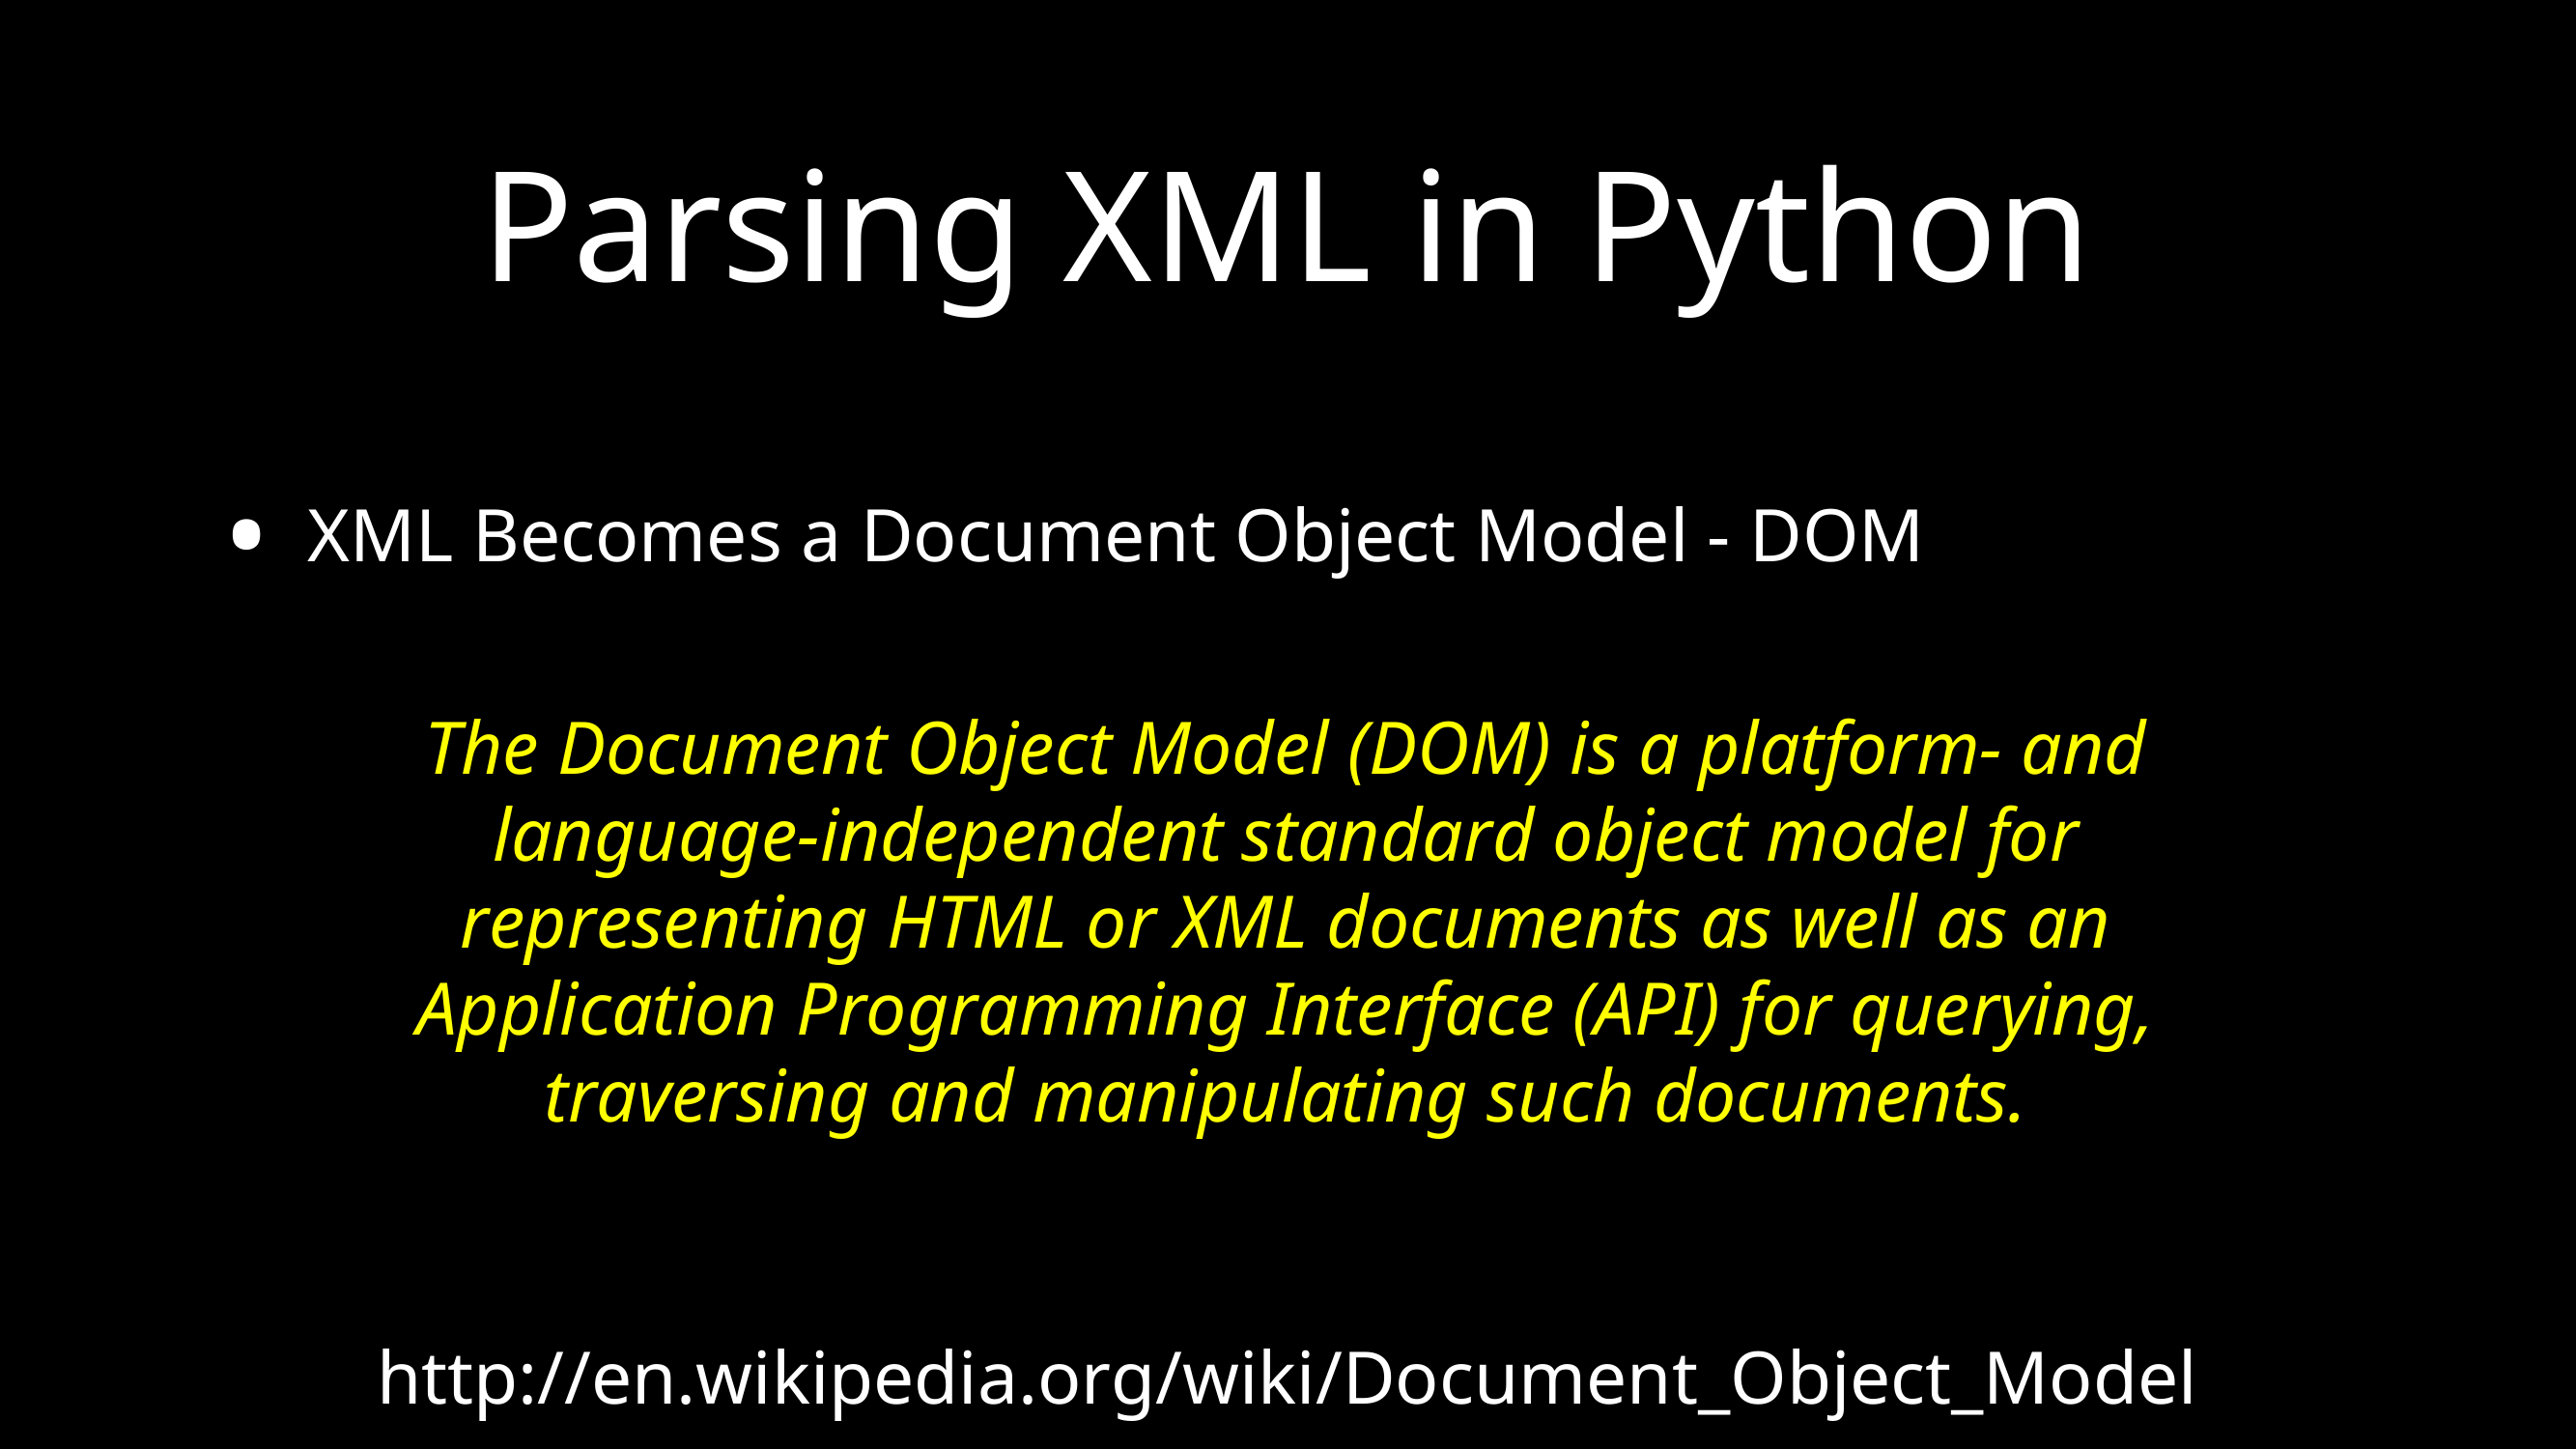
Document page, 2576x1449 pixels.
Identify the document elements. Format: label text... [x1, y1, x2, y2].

text_box The Document Object Model (DOM) is a platform- and language-independent standard object model for representing HTML or XML documents as well as an Application Programming Interface (API) for querying, traversing and manipulating such documents. [410, 704, 2164, 1133]
title Parsing XML in Python [183, 38, 2392, 403]
text_box http://en.wikipedia.org/wiki/Document_Object_Model [377, 1331, 2199, 1419]
list XML Becomes a Document Object Model - DOM [183, 412, 2392, 653]
